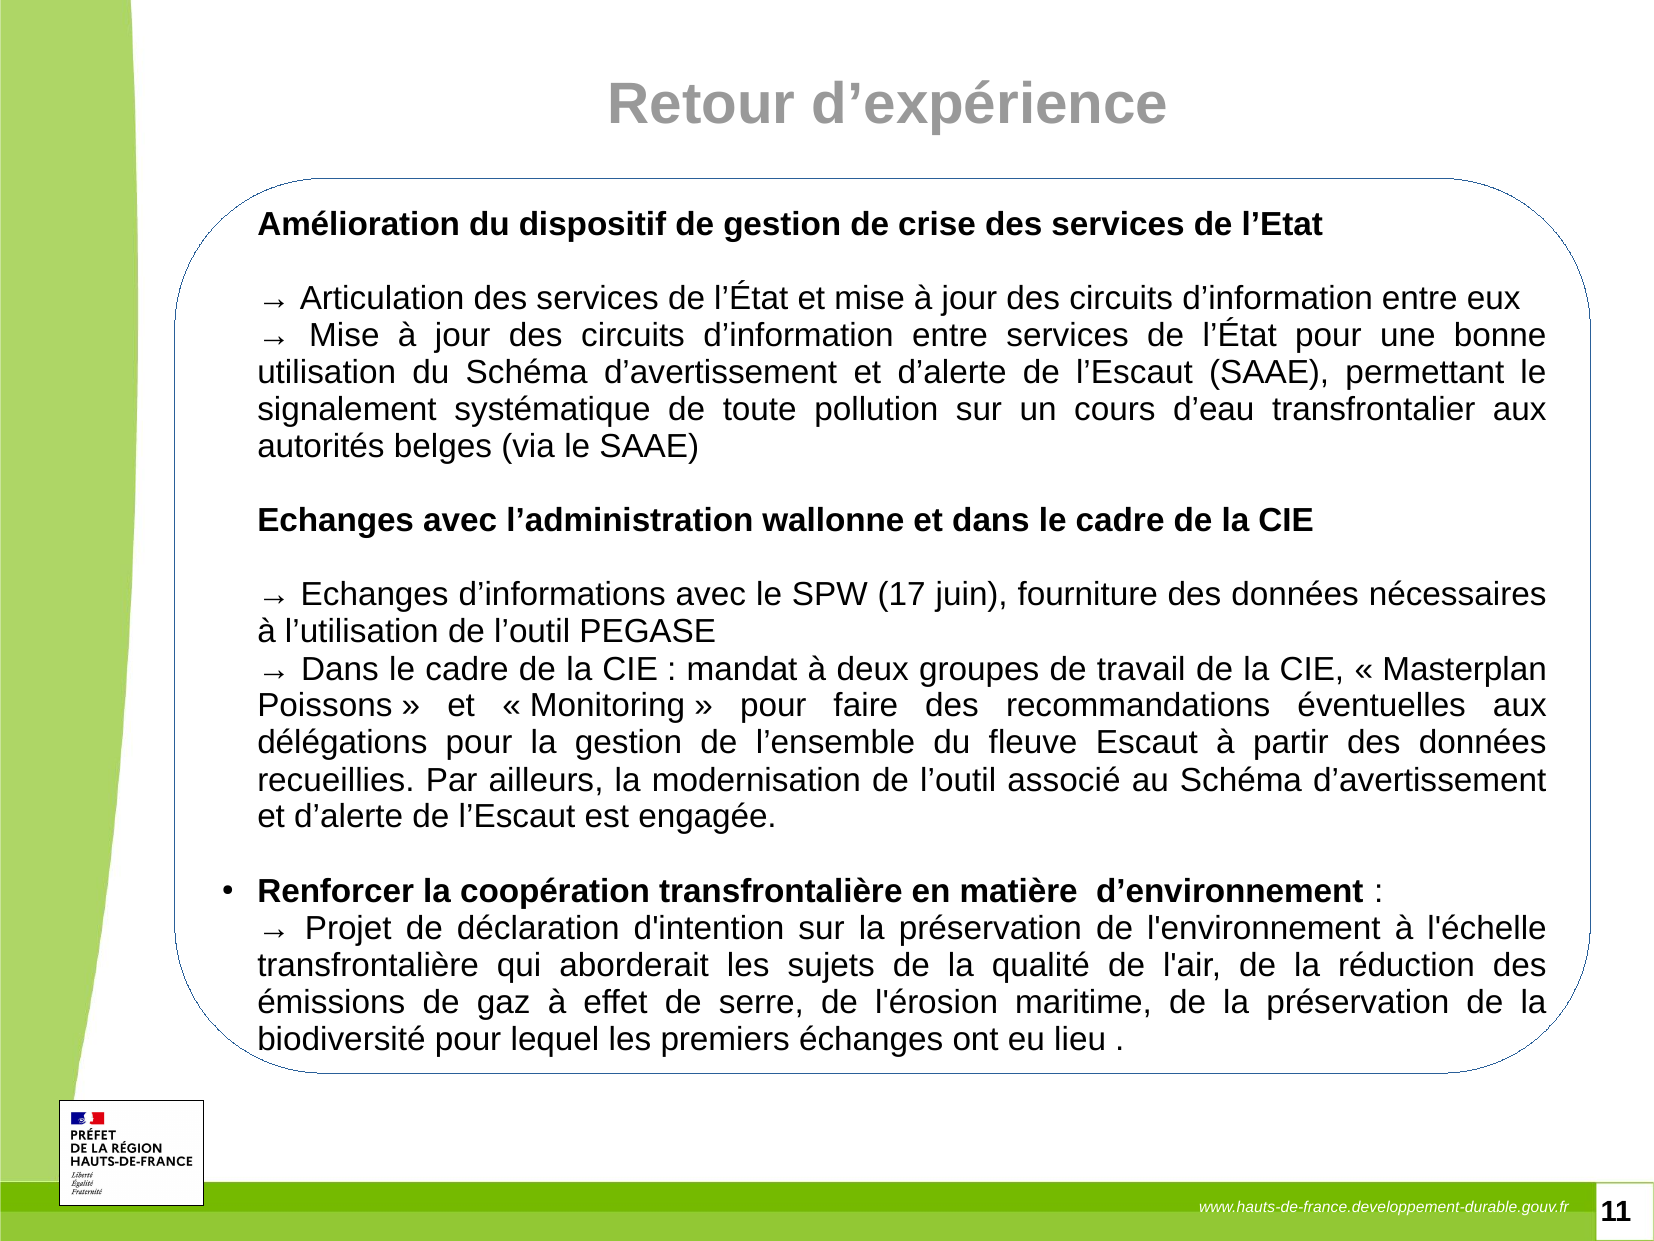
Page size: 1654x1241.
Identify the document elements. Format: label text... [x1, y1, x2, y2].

title Retour d’expérience [144, 0, 1633, 208]
picture [0, 0, 207, 1241]
text_box Amélioration du dispositif de gestion de crise des services de l’Etat → Articulation des services de l’État et mise à jour des circuits d’information entre eux → Mise à jour des circuits d’information entre services de l’État pour une bonne utilisation du Schéma d’avertissement et d’alerte de l’Escaut (SAAE), permettant le signalement systématique de toute pollution sur un cours d’eau transfrontalier aux autorités belges (via le SAAE) Echanges avec l’administration wallonne et dans le cadre de la CIE → Echanges d’informations avec le SPW (17 juin), fourniture des données nécessaires à l’utilisation de l’outil PEGASE → Dans le cadre de la CIE : mandat à deux groupes de travail de la CIE, « Masterplan Poissons » et « Monitoring » pour faire des recommandations éventuelles aux délégations pour la gestion de l’ensemble du fleuve Escaut à partir des données recueillies. Par ailleurs, la modernisation de l’outil associé au Schéma d’avertissement et d’alerte de l’Escaut est engagée. Renforcer la coopération transfrontalière en matière d’environnement : → Projet de déclaration d'intention sur la préservation de l'environnement à l'échelle transfrontalière qui aborderait les sujets de la qualité de l'air, de la réduction des émissions de gaz à effet de serre, de l'érosion maritime, de la préservation de la biodiversité pour lequel les premiers échanges ont eu lieu . [207, 208, 1564, 1241]
picture [1564, 0, 1654, 1241]
